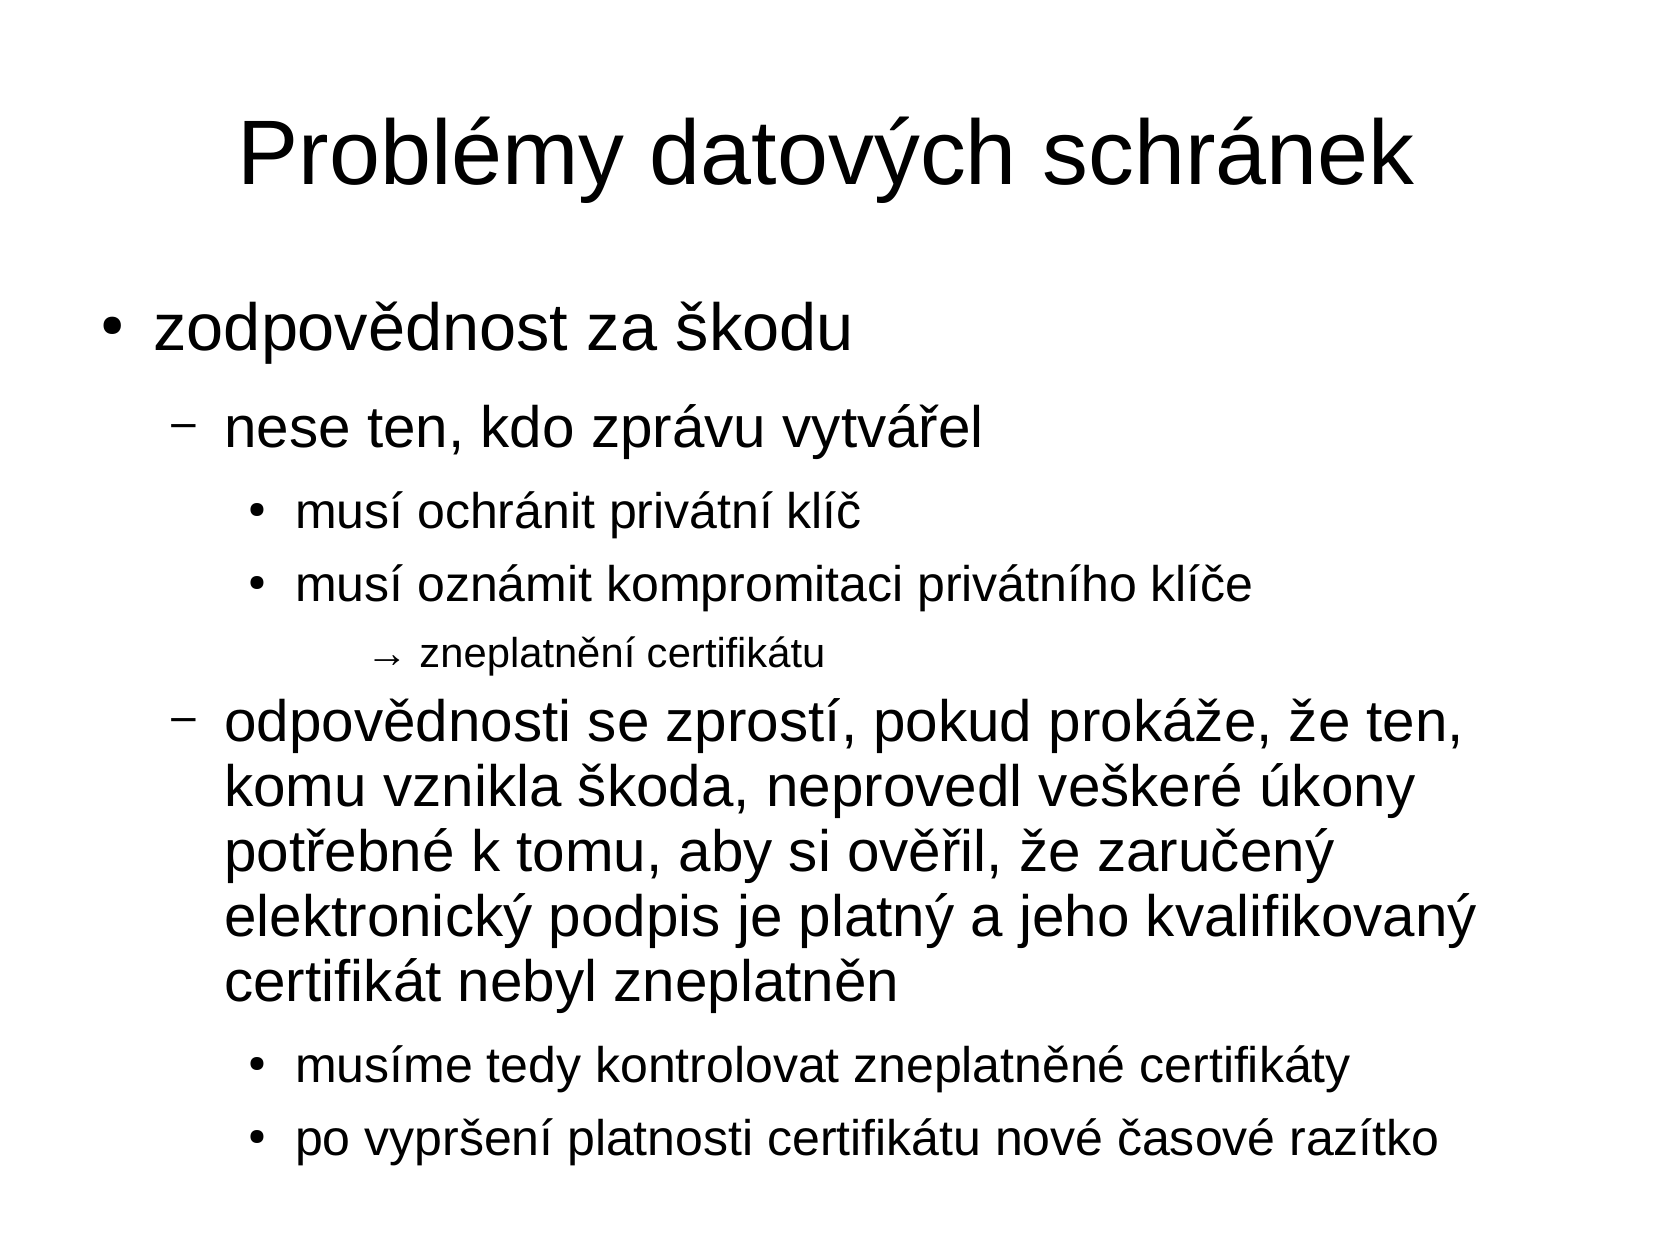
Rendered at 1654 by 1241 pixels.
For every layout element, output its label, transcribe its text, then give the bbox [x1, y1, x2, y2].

title Problémy datových schránek [82, 49, 1571, 257]
list zodpovědnost za škodu nese ten, kdo zprávu vytvářel musí ochránit privátní klíč musí oznámit kompromitaci privátního klíče → zneplatnění certifikátu odpovědnosti se zprostí, pokud prokáže, že ten, komu vznikla škoda, neprovedl veškeré úkony potřebné k tomu, aby si ověřil, že zaručený elektronický podpis je platný a jeho kvalifikovaný certifikát nebyl zneplatněn musíme tedy kontrolovat zneplatněné certifikáty po vypršení platnosti certifikátu nové časové razítko [82, 290, 1538, 1010]
